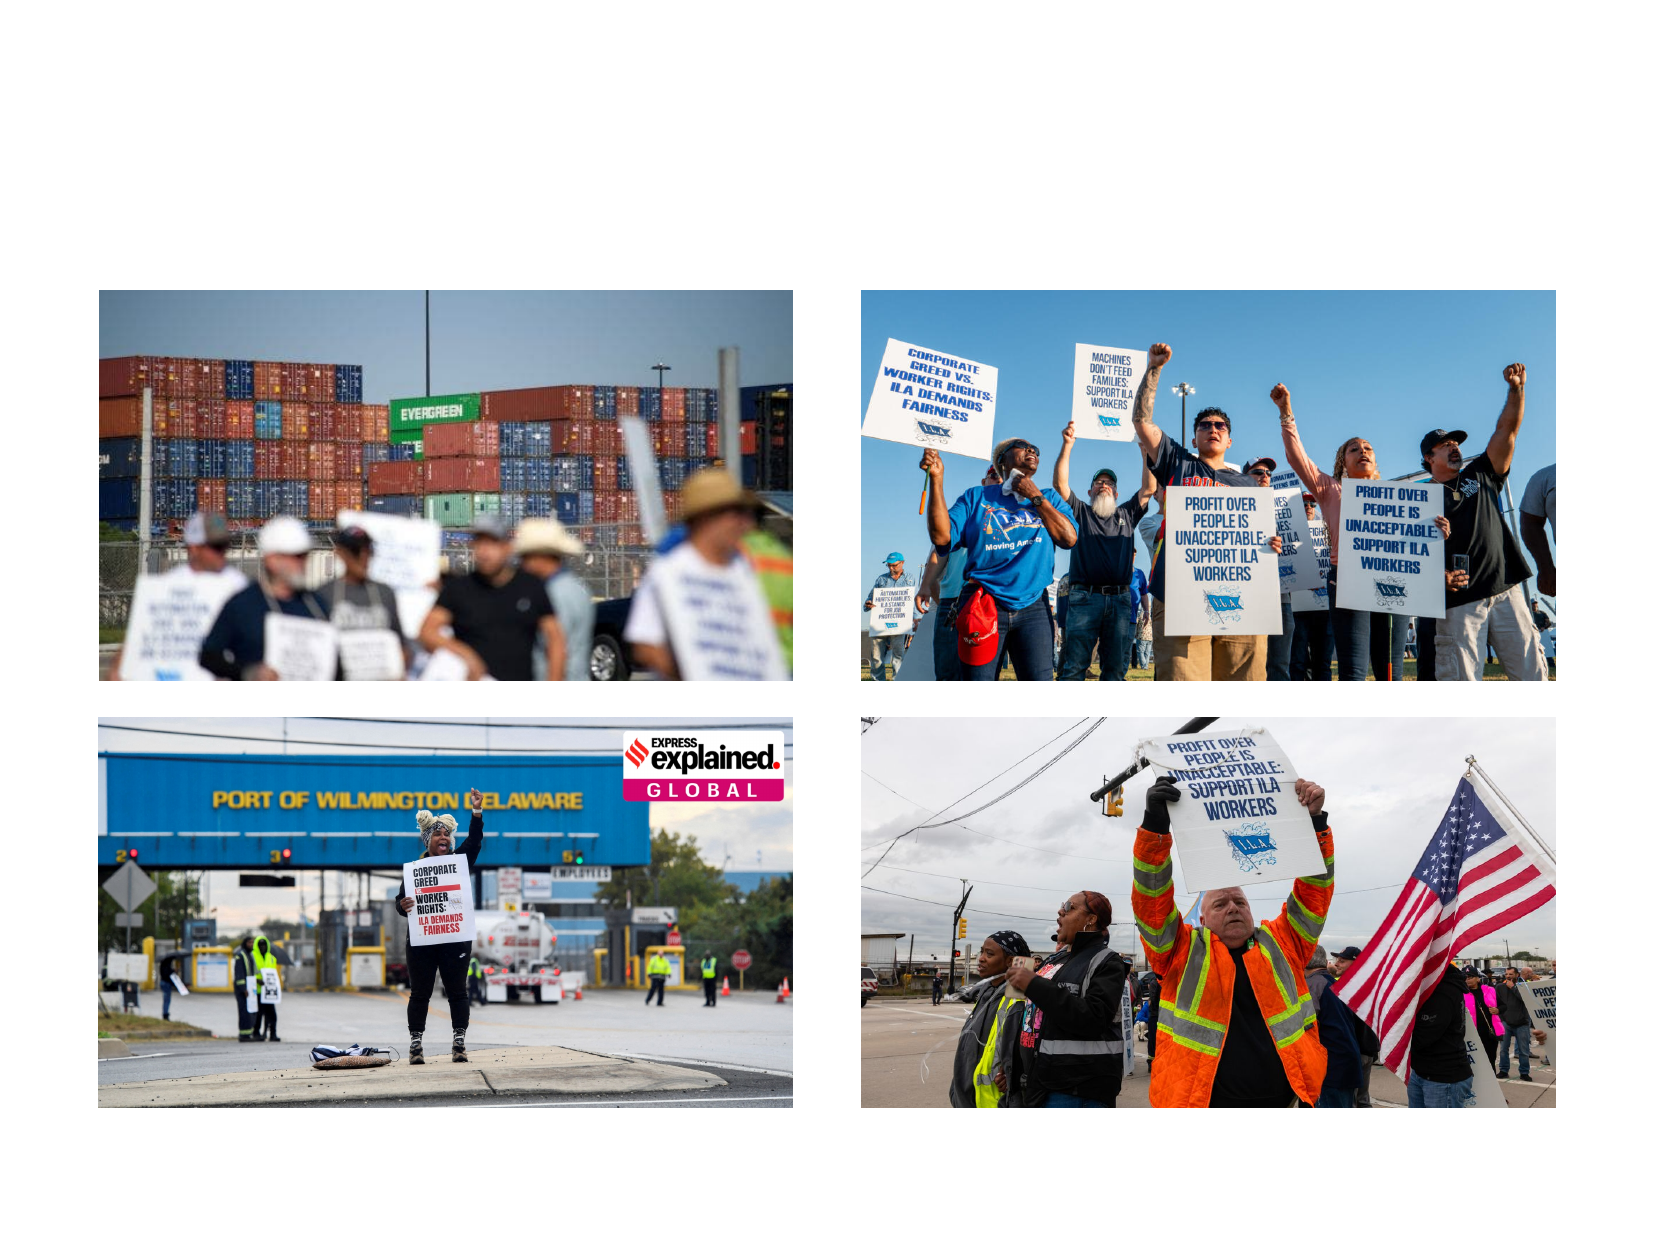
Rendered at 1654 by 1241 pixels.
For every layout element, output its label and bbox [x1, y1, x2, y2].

picture [98, 717, 793, 1109]
picture [861, 290, 1556, 681]
picture [861, 717, 1556, 1109]
picture [99, 290, 793, 681]
